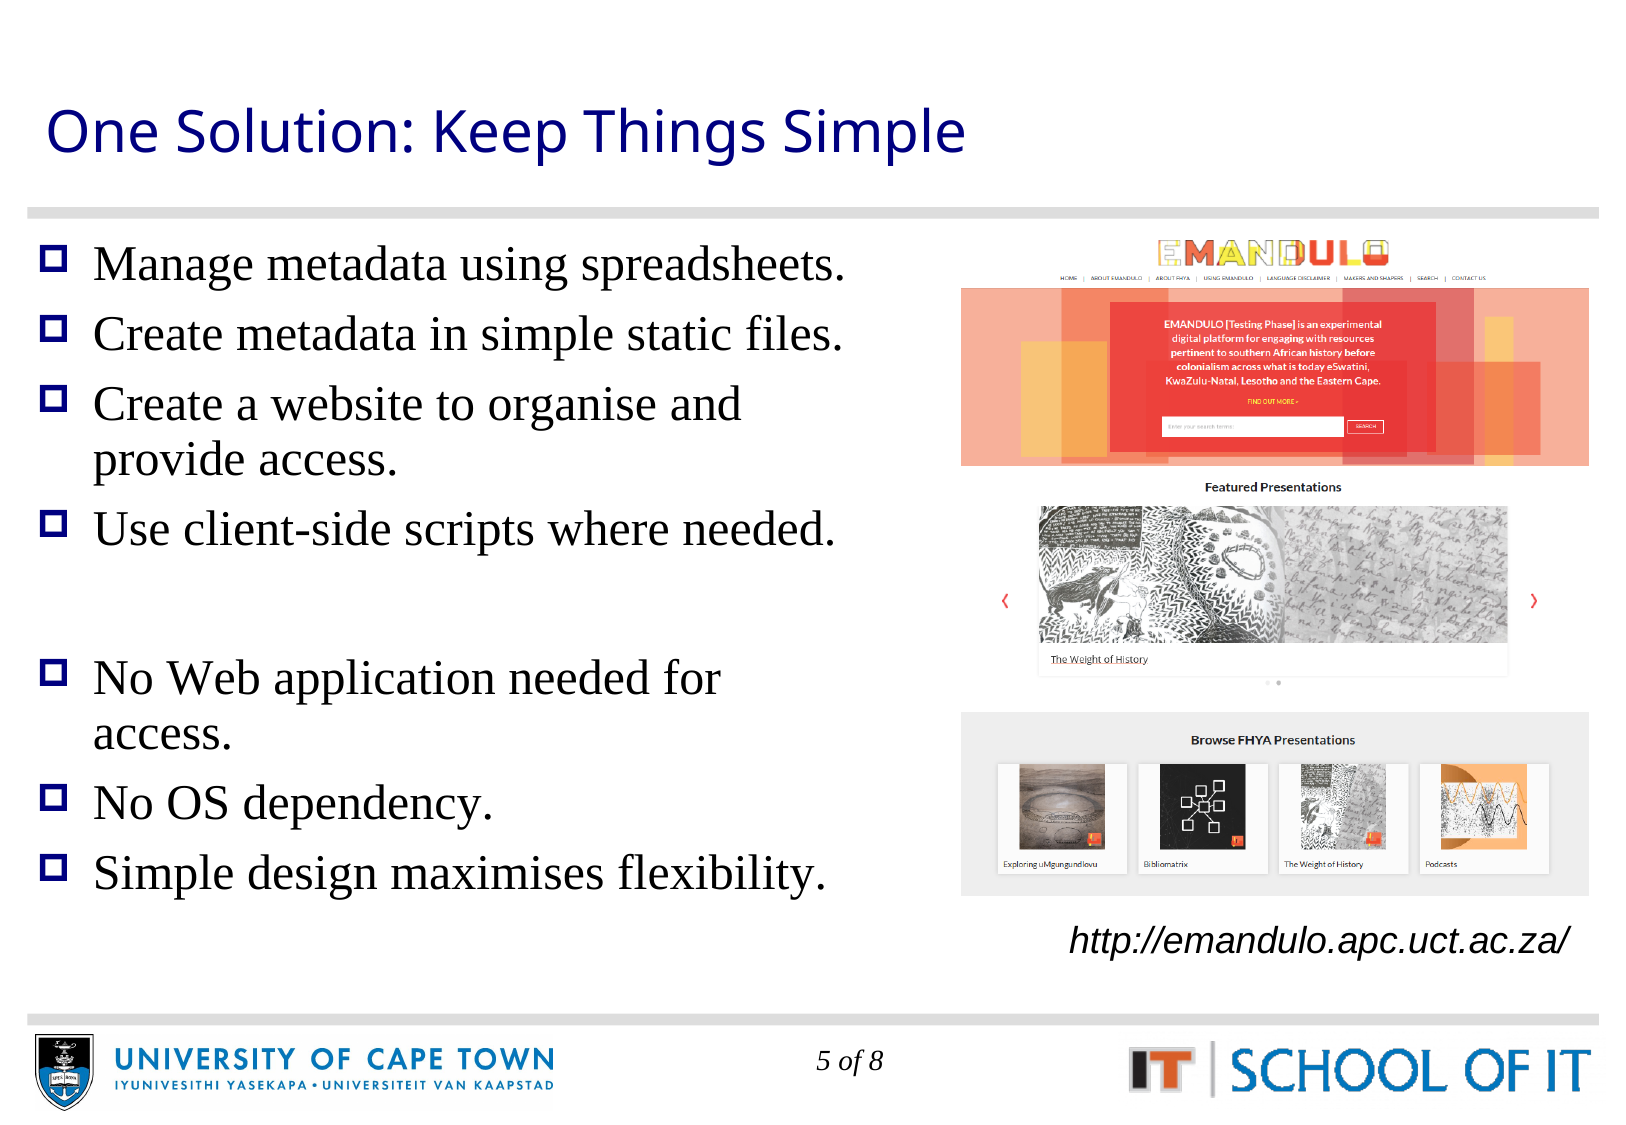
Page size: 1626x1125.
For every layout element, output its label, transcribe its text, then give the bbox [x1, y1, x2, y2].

picture [1118, 1030, 1606, 1109]
picture [961, 236, 1589, 896]
text_box http://emandulo.apc.uct.ac.za/ [919, 908, 1584, 969]
list Manage metadata using spreadsheets. Create metadata in simple static files. Create a website to organise and provide access. Use client-side scripts where needed. No Web application needed for access. No OS dependency. Simple design maximises flexibility. [36, 236, 863, 998]
picture [35, 1034, 553, 1111]
title One Solution: Keep Things Simple [45, 66, 1583, 194]
